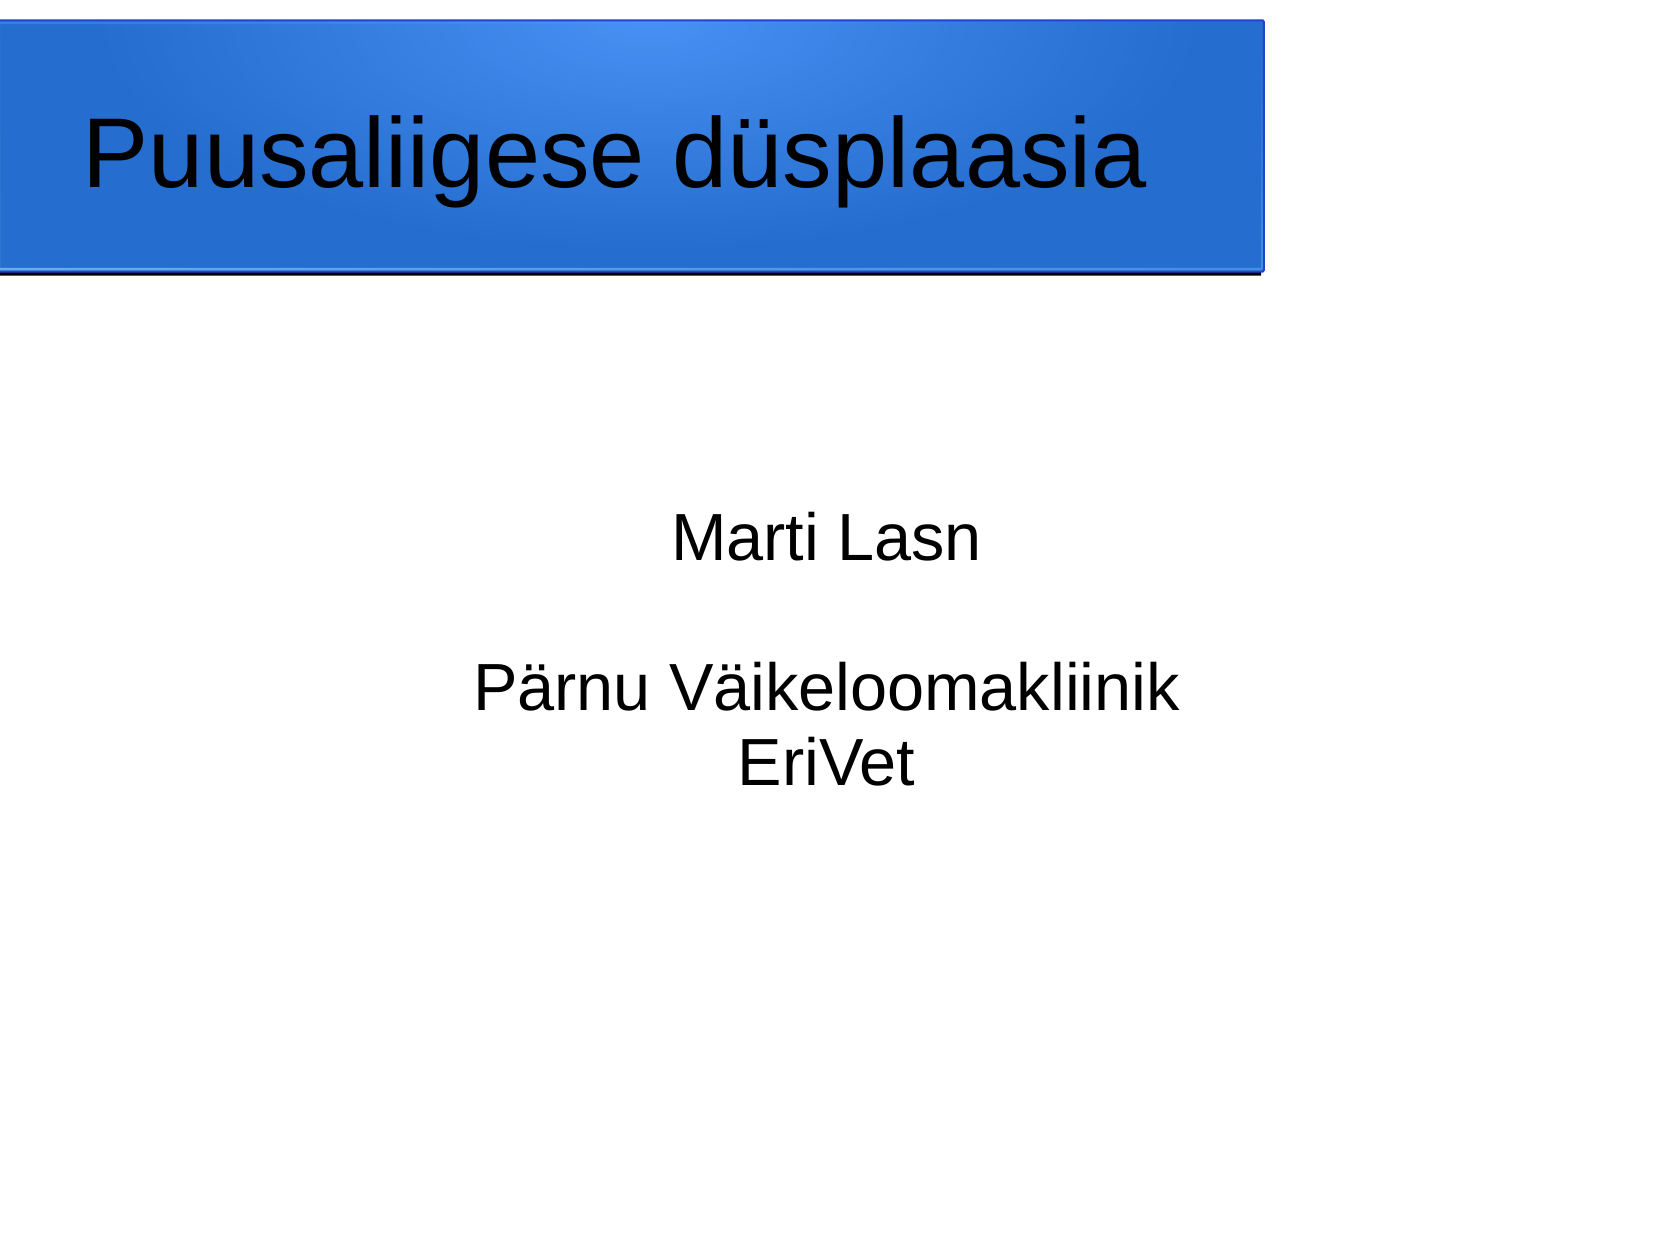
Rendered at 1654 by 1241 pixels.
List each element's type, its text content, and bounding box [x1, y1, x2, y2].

title Puusaliigese düsplaasia [82, 49, 1571, 257]
subtitle Marti Lasn Pärnu Väikeloomakliinik EriVet [82, 290, 1571, 1010]
